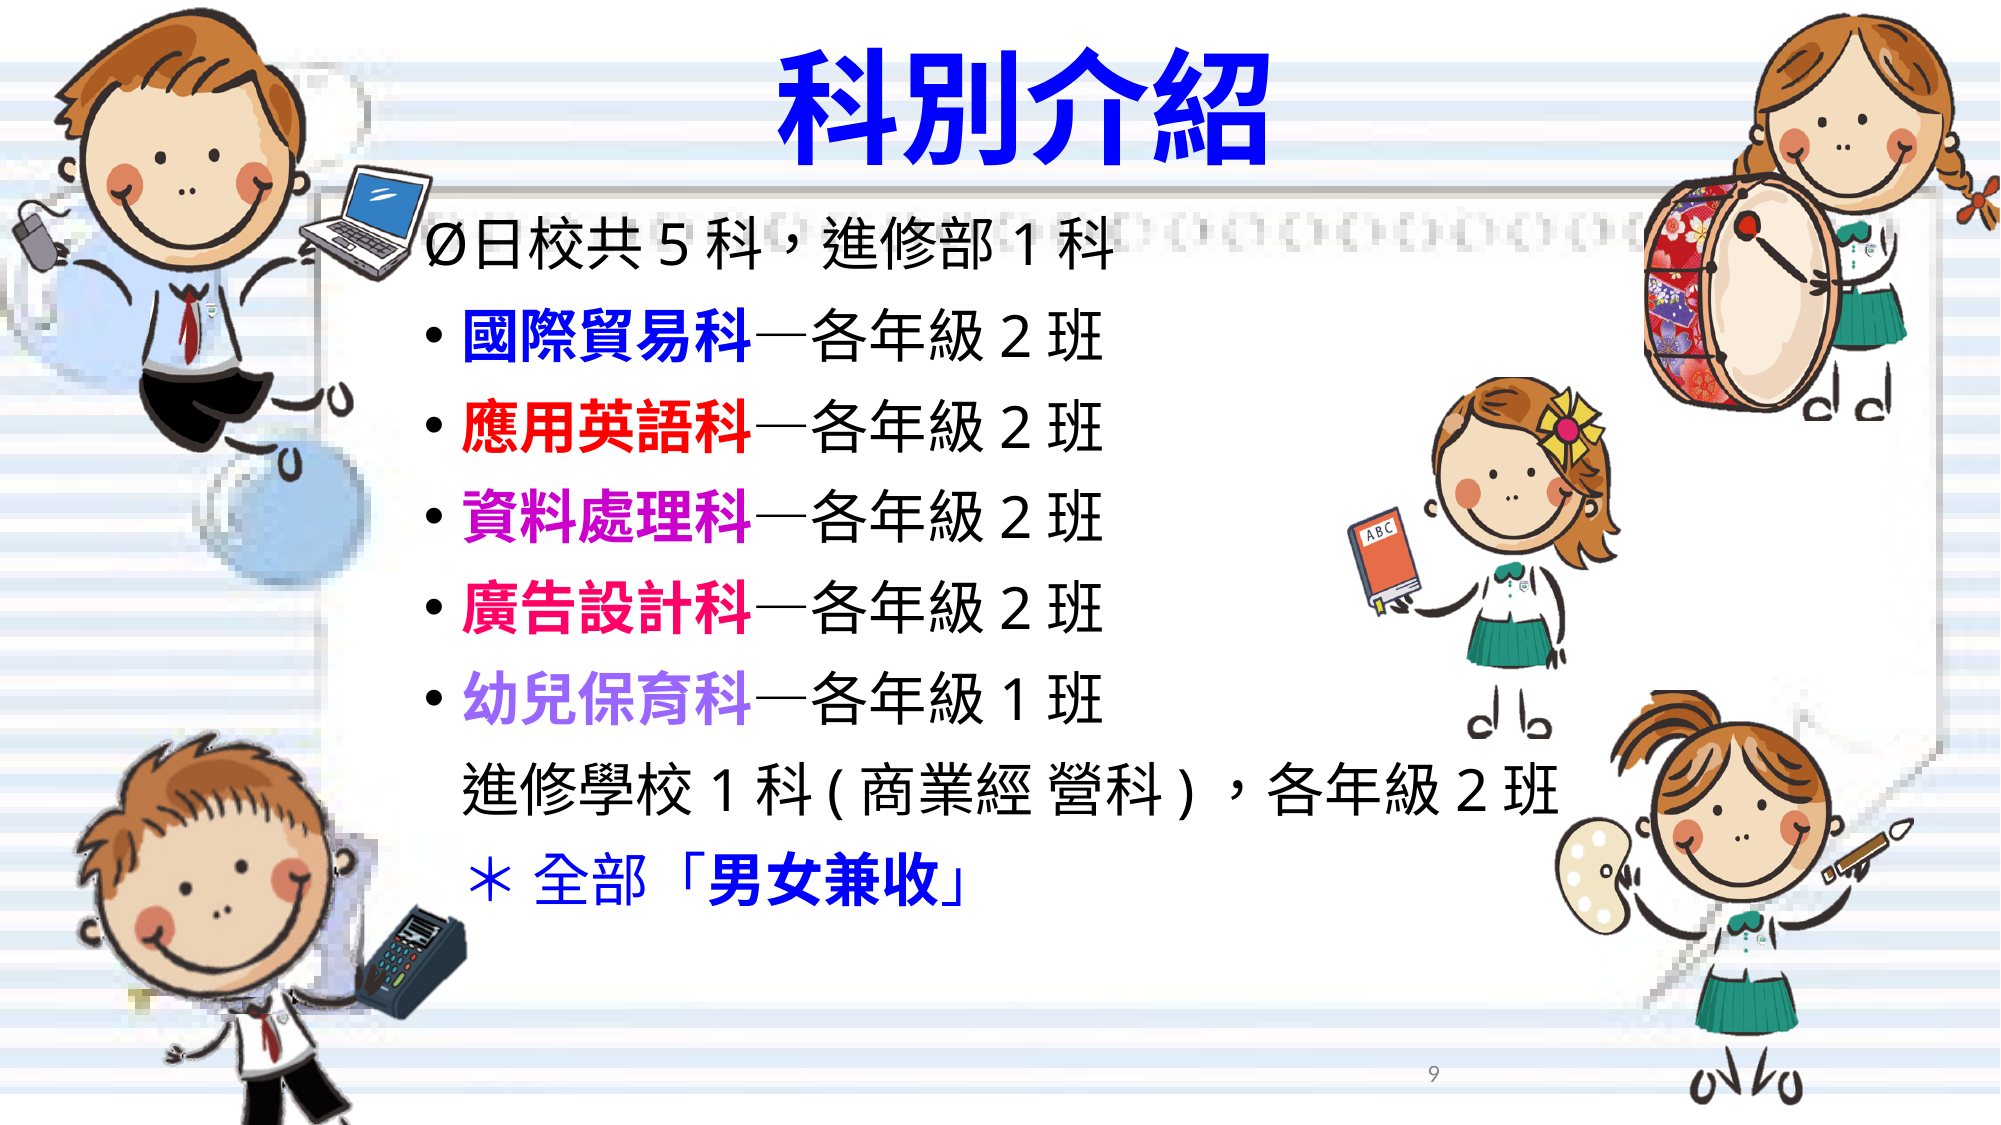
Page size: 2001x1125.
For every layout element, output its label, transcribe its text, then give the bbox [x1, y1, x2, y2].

picture [0, 0, 2000, 1125]
title 科別介紹 [760, 20, 1393, 207]
text_box 9 [1412, 1042, 1549, 1103]
list 日校共5科，進修部1科 國際貿易科—各年級2班 應用英語科—各年級2班 資料處理科—各年級2班 廣告設計科—各年級2班 幼兒保育科—各年級1班 進修學校1科(商業經 營科)，各年級2班 ＊ 全部「男女兼收」 [408, 207, 1881, 1029]
